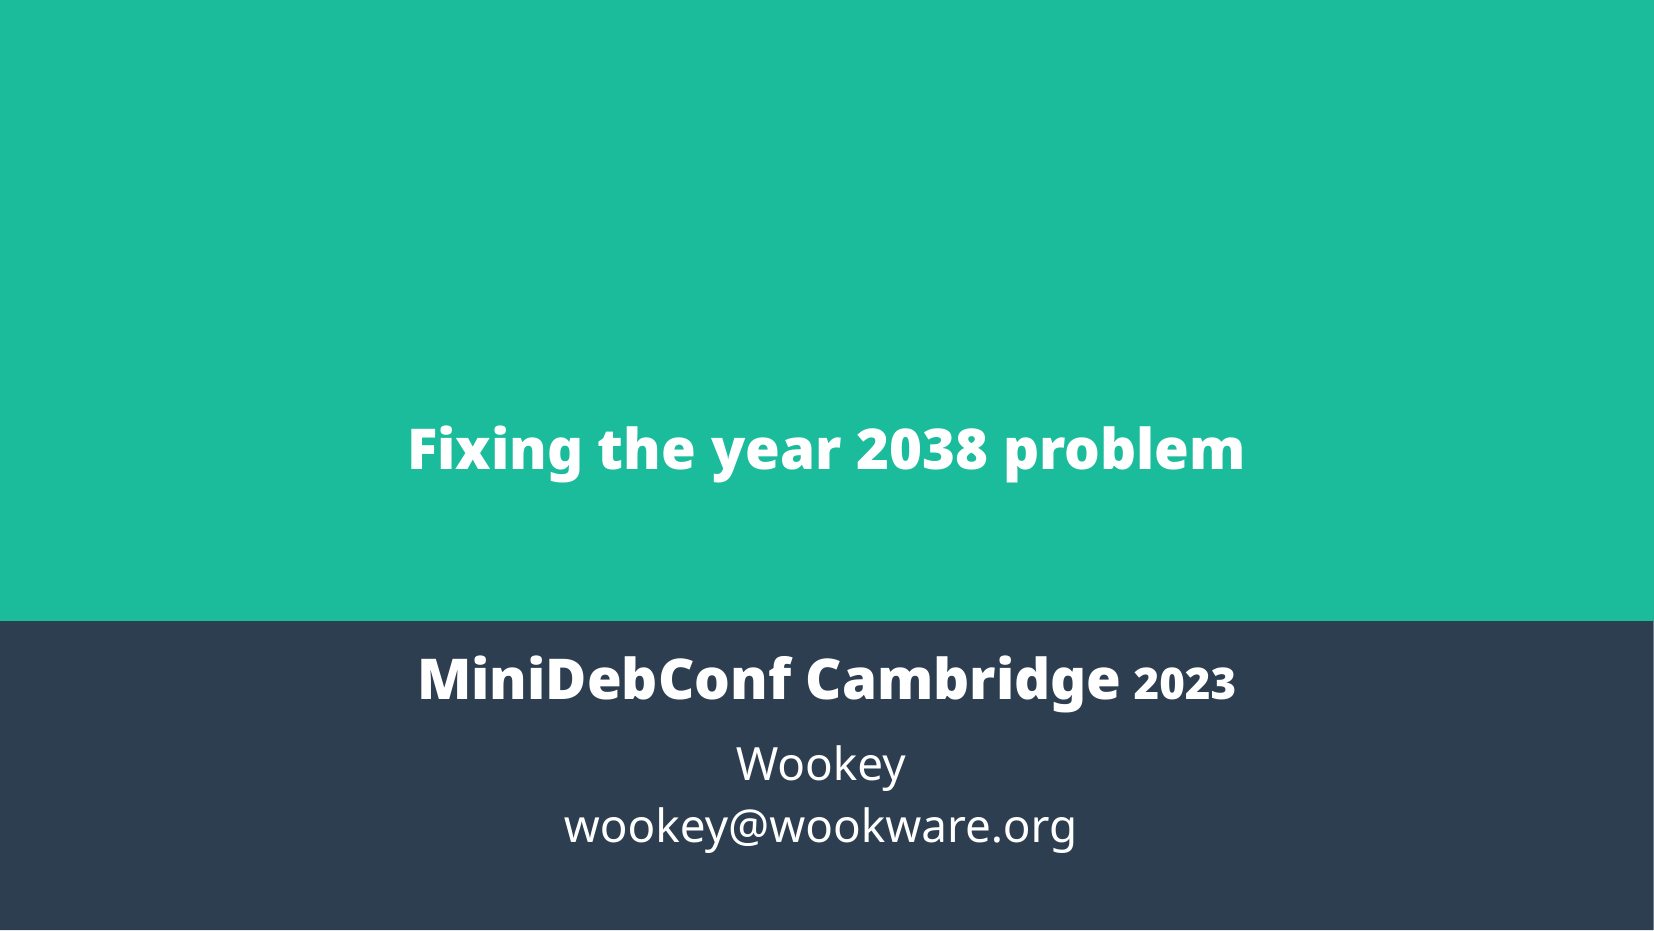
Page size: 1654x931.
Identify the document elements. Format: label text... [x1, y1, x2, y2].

title Fixing the year 2038 problem MiniDebConf Cambridge 2023 [59, 370, 1595, 717]
subtitle Wookey wookey@wookware.org [53, 731, 1589, 857]
